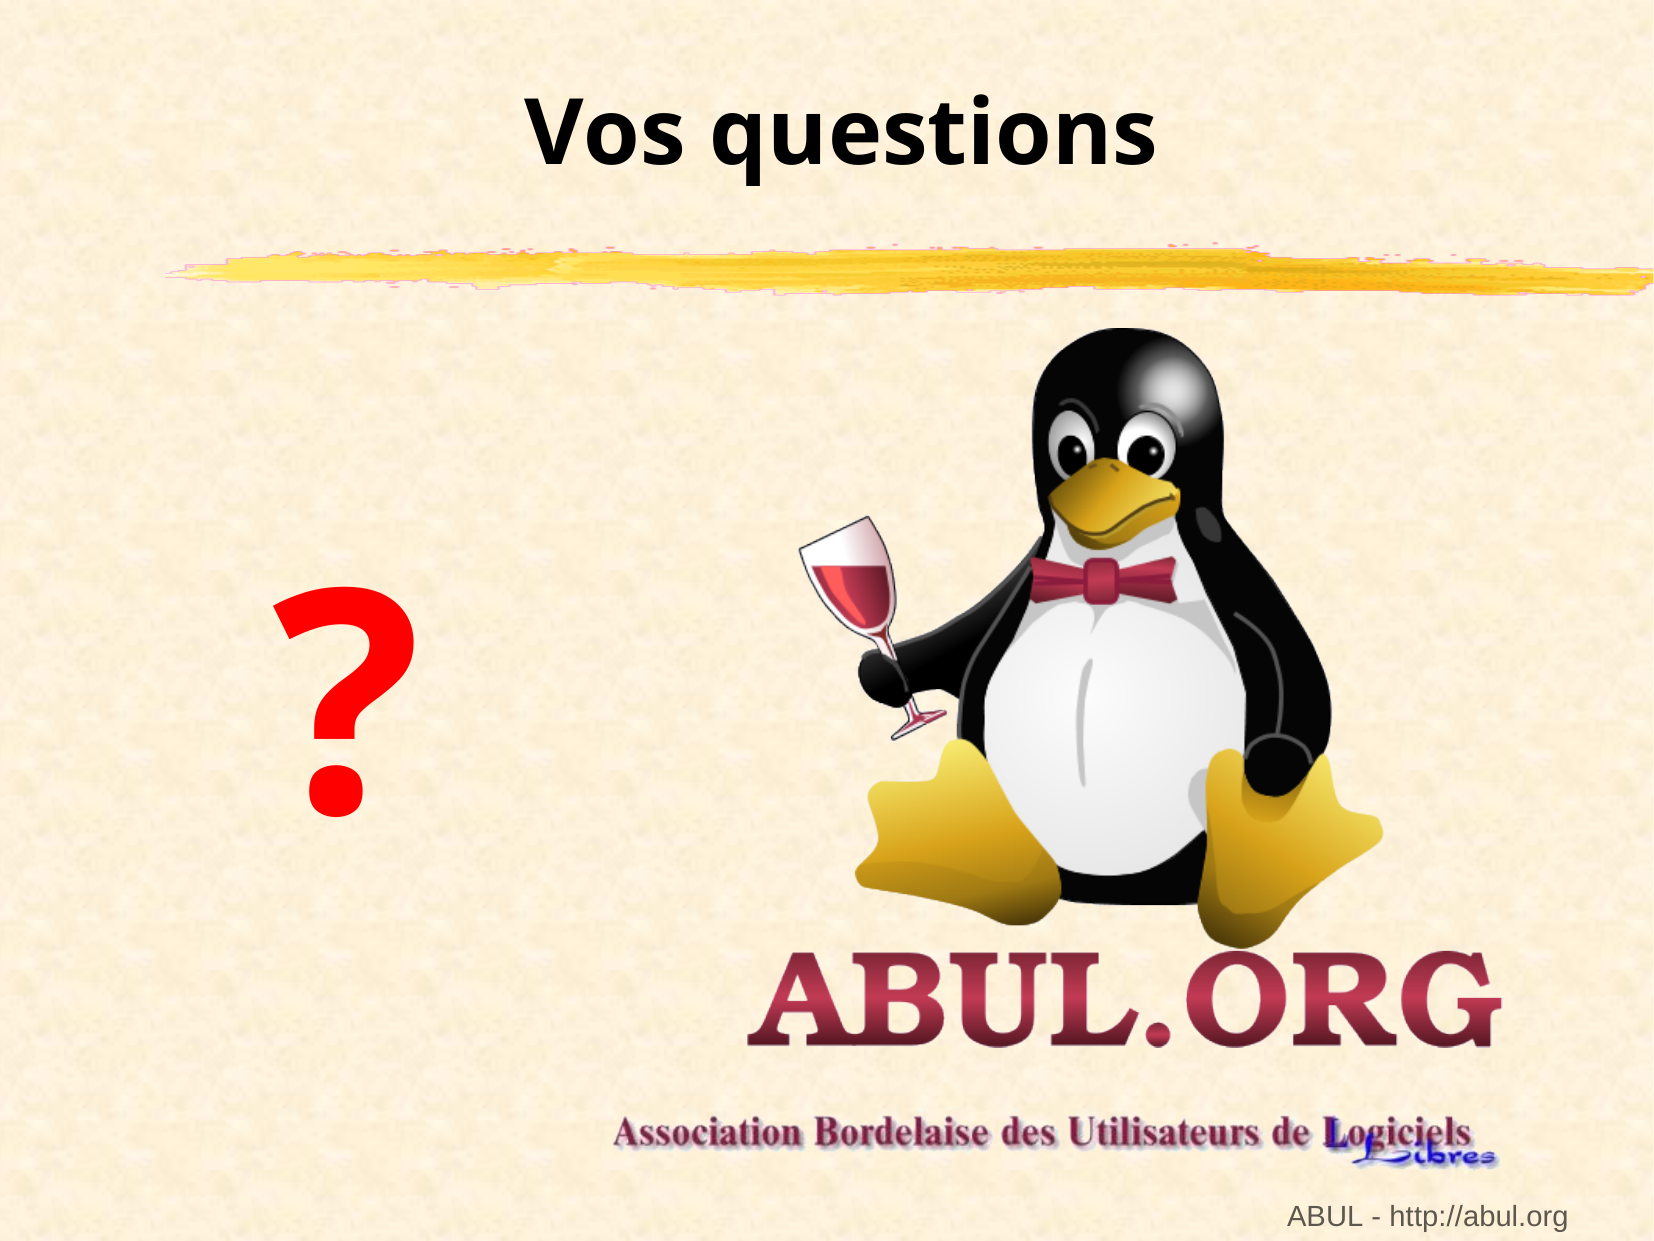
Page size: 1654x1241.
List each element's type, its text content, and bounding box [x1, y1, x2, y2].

picture [0, 0, 1654, 1241]
text_box ? [257, 472, 502, 963]
text_box Vos questions [147, 59, 1536, 213]
title [572, 821, 1475, 1157]
